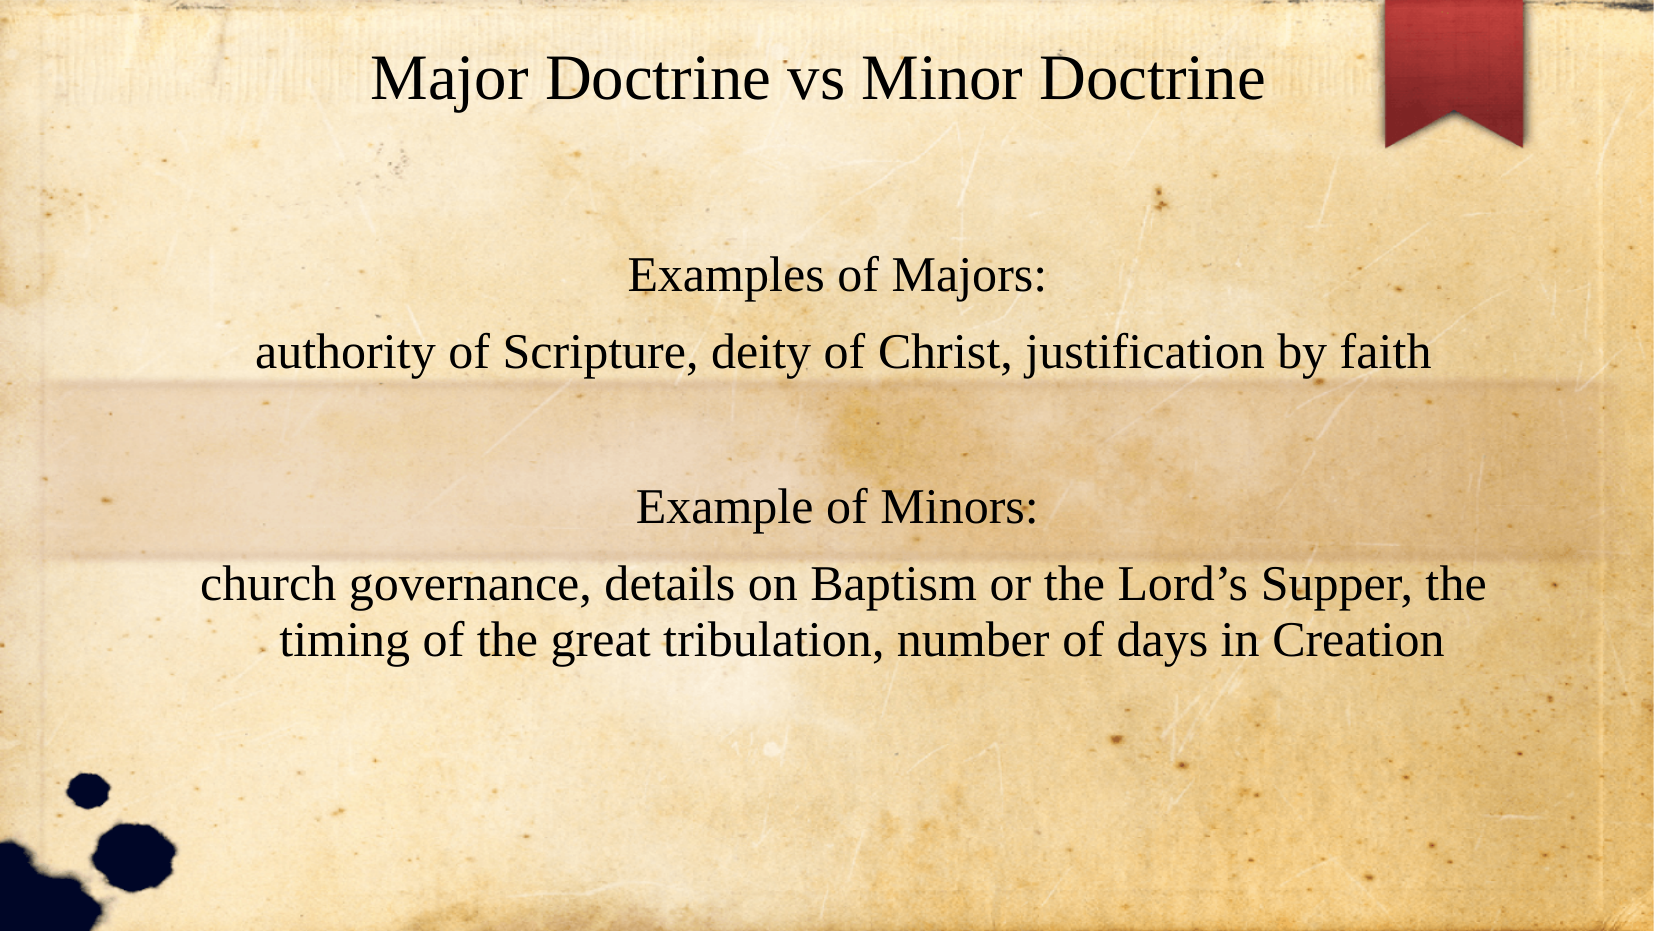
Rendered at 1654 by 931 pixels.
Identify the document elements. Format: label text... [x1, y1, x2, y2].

list Examples of Majors: authority of Scripture, deity of Christ, justification by faith Example of Minors: church governance, details on Baptism or the Lord’s Supper, the timing of the great tribulation, number of days in Creation [60, 247, 1516, 721]
picture [0, 0, 1654, 931]
title Major Doctrine vs Minor Doctrine [75, 0, 1564, 156]
